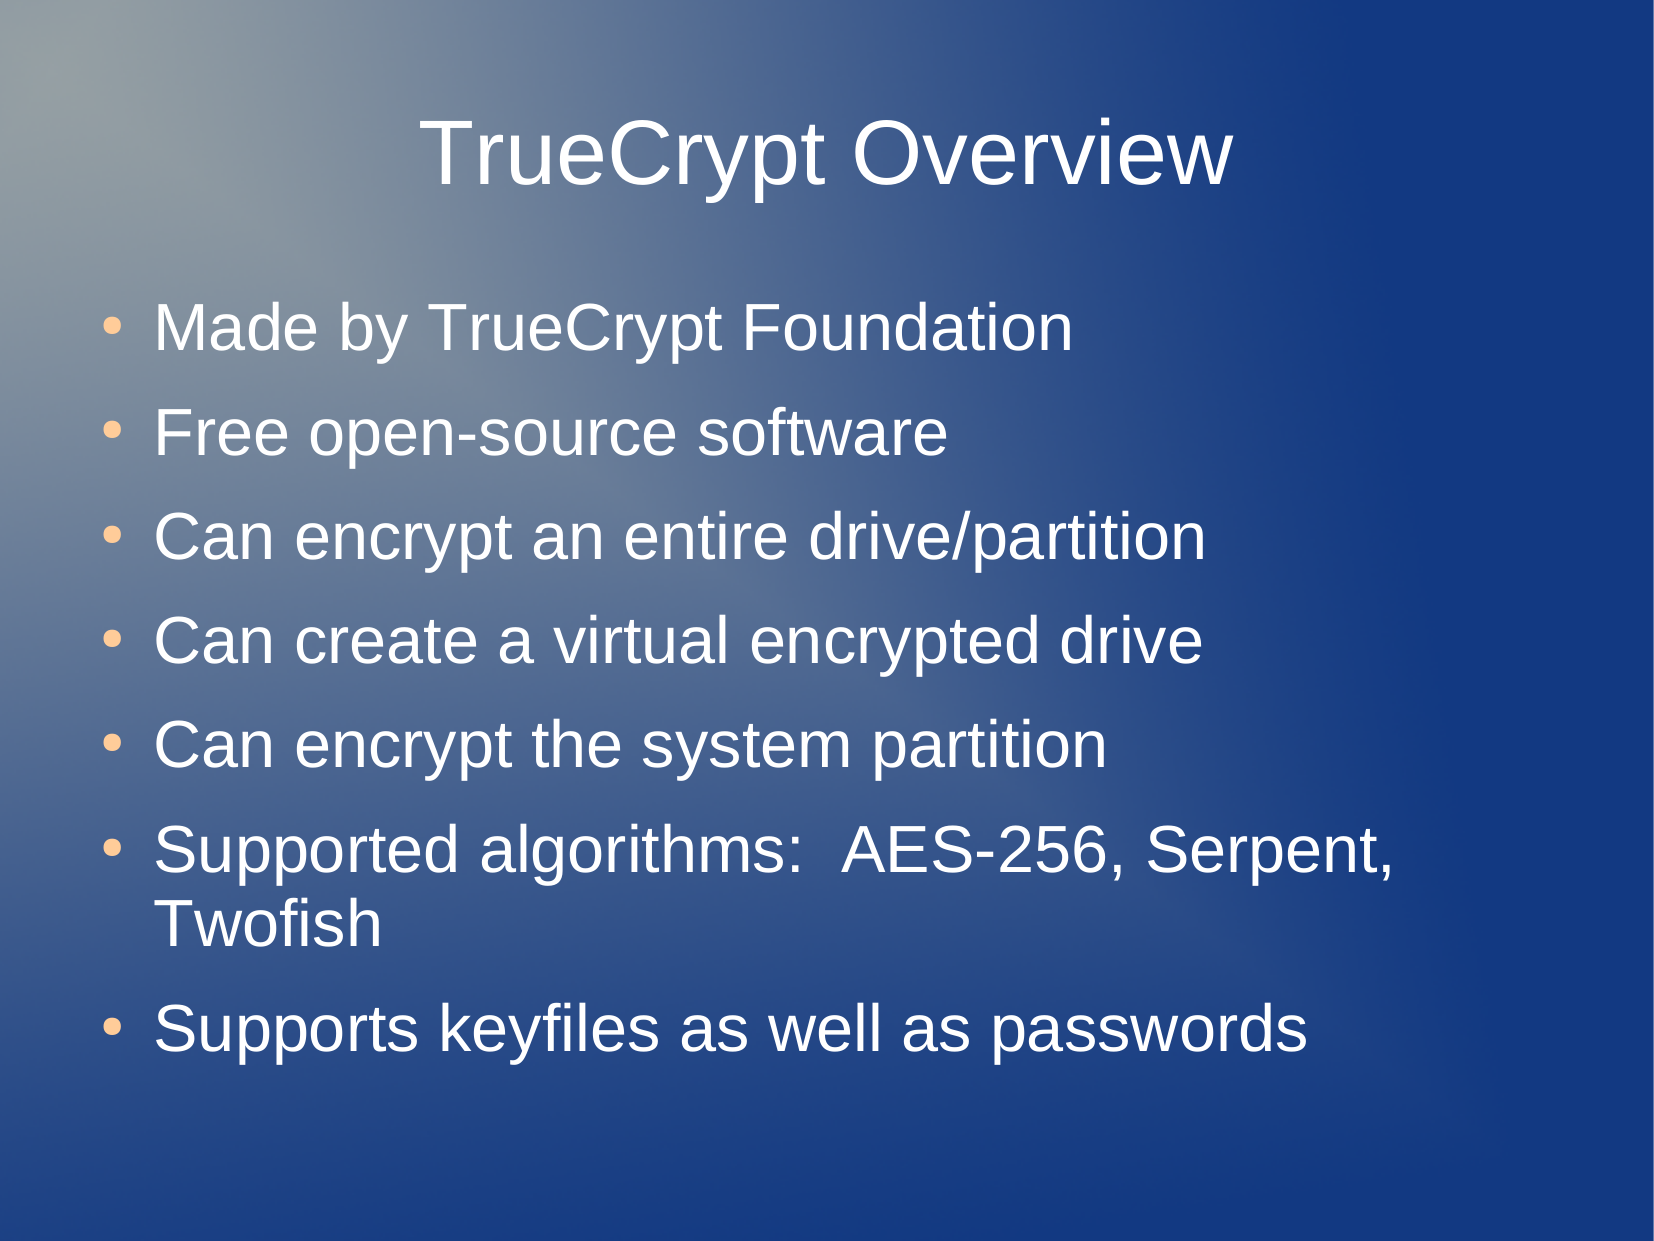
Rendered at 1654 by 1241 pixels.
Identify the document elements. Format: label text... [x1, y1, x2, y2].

list Made by TrueCrypt Foundation Free open-source software Can encrypt an entire drive/partition Can create a virtual encrypted drive Can encrypt the system partition Supported algorithms: AES-256, Serpent, Twofish Supports keyfiles as well as passwords [82, 290, 1571, 1109]
title TrueCrypt Overview [82, 49, 1571, 257]
picture [0, 0, 1654, 1241]
